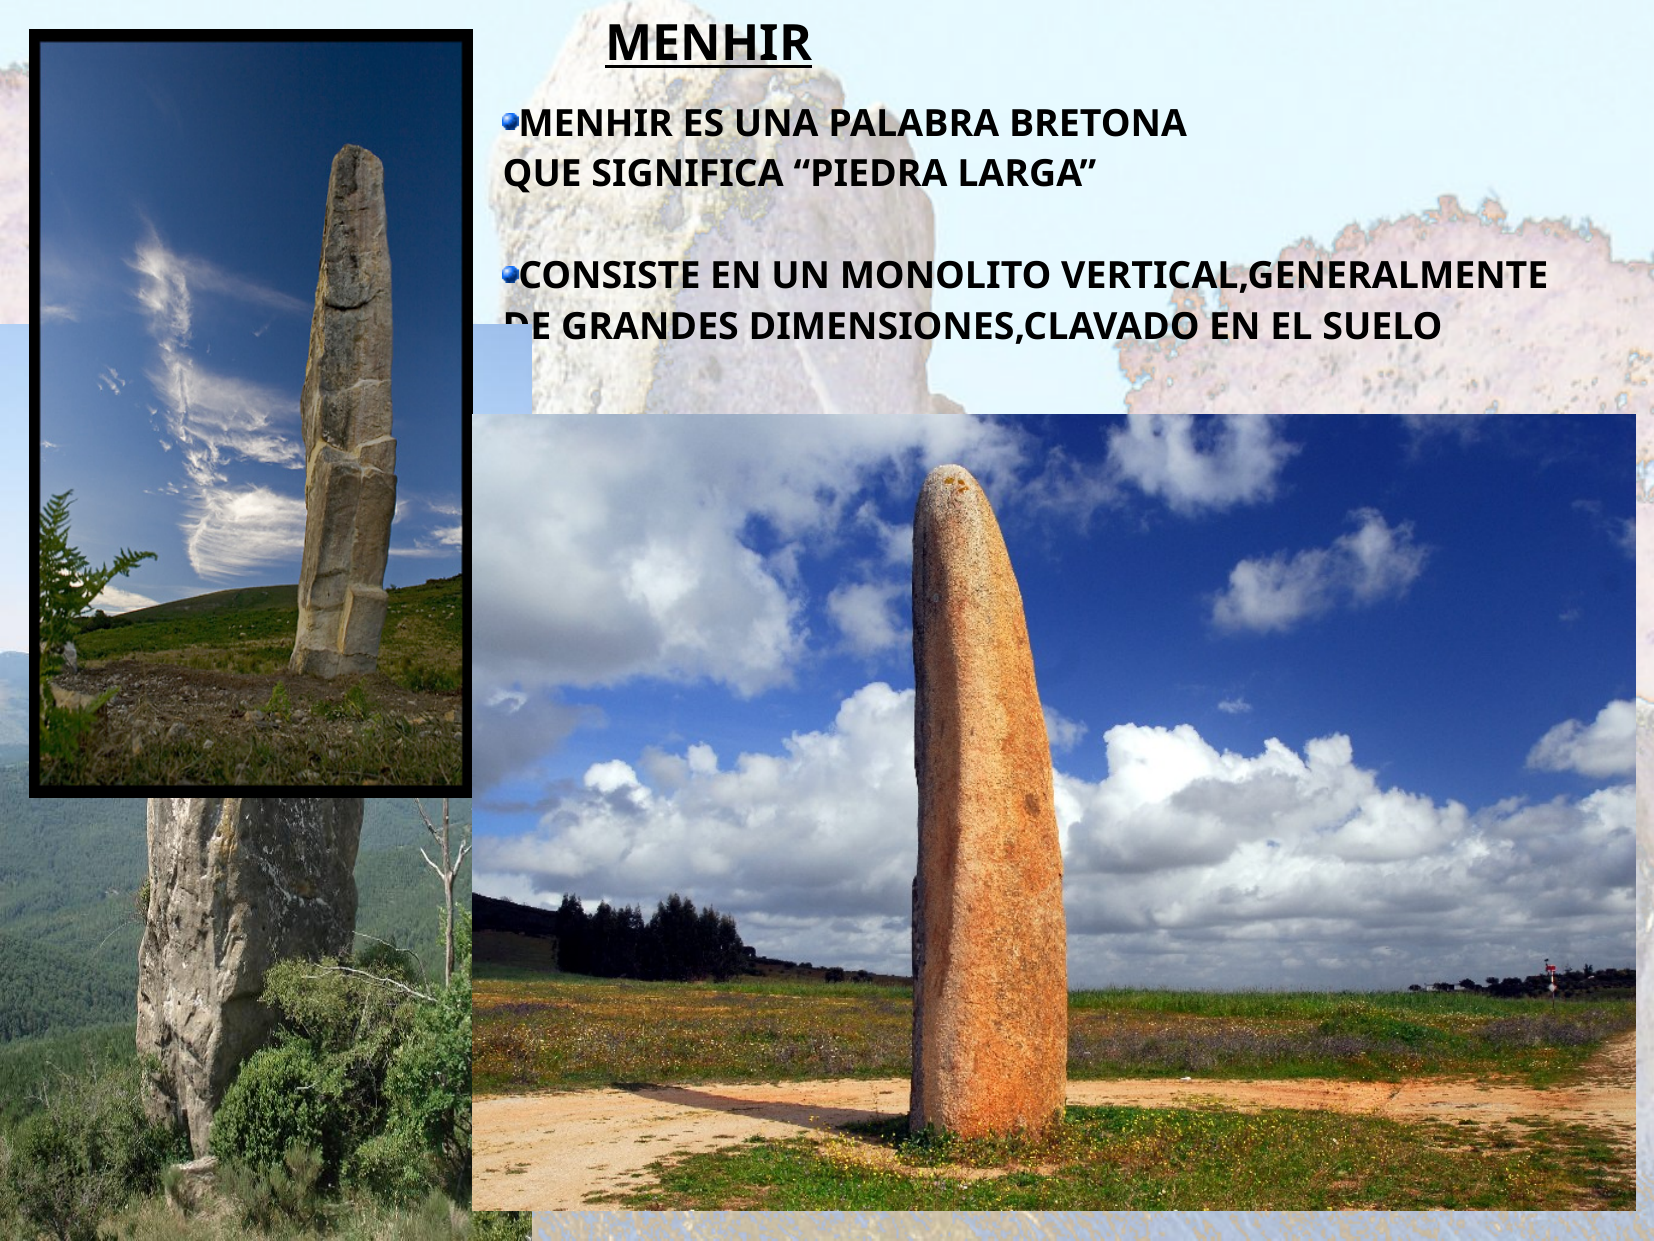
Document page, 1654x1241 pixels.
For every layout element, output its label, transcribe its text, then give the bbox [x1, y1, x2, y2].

picture [569, 328, 580, 335]
text_box MENHIR [590, 0, 840, 75]
picture [757, 328, 767, 334]
picture [920, 328, 933, 335]
picture [1151, 328, 1161, 334]
picture [1352, 328, 1362, 335]
picture [1420, 328, 1433, 335]
picture [678, 328, 688, 334]
text_box MENHIR ES UNA PALABRA BRETONA QUE SIGNIFICA “PIEDRA LARGA” CONSISTE EN UN MONOLITO VERTICAL,GENERALMENTE DE GRANDES DIMENSIONES,CLAVADO EN EL SUELO [488, 88, 1654, 328]
picture [1177, 328, 1190, 335]
picture [0, 0, 1654, 1241]
